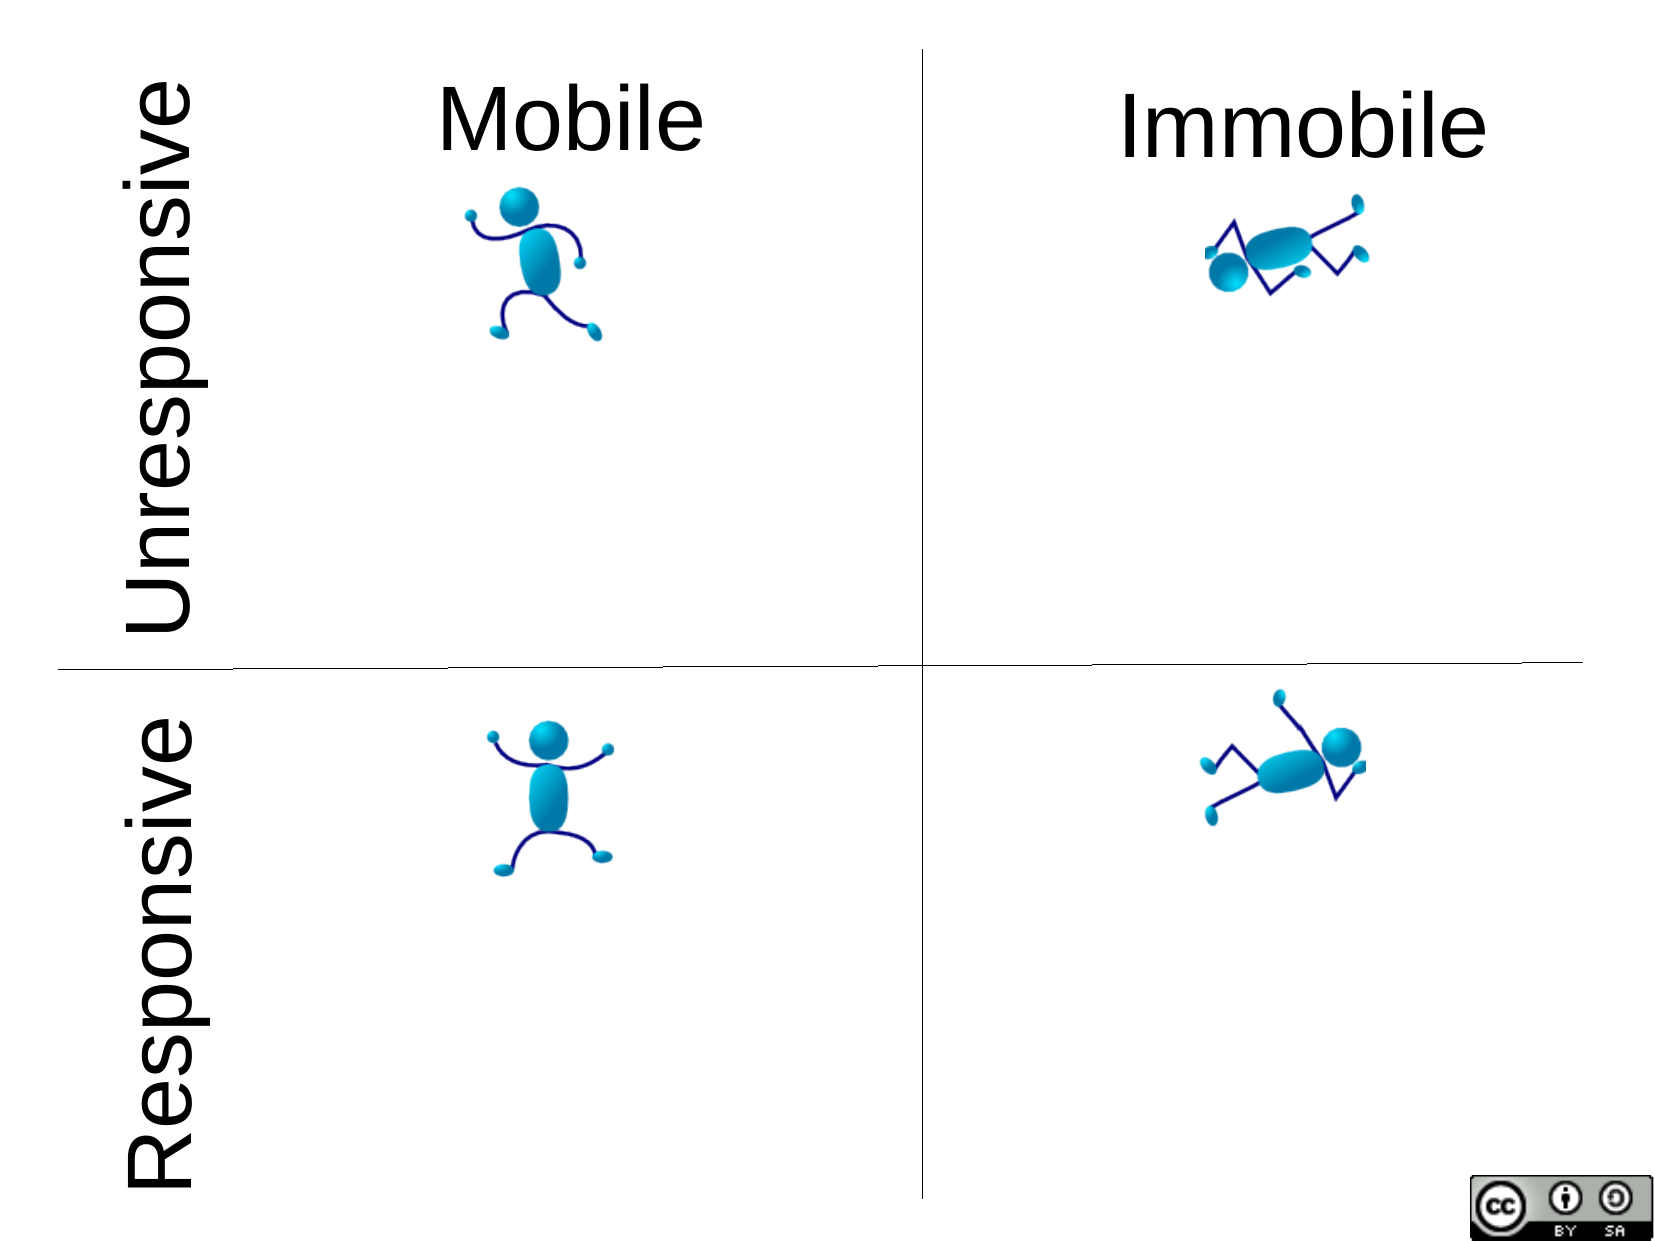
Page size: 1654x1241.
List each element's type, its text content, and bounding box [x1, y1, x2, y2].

picture [456, 177, 624, 344]
text_box Mobile [421, 60, 722, 178]
picture [461, 713, 628, 880]
picture [1198, 669, 1366, 837]
text_box Immobile [1102, 67, 1505, 185]
text_box Unresponsive [98, 63, 217, 655]
text_box Responsive [100, 700, 218, 1211]
picture [1205, 184, 1372, 352]
picture [1470, 1175, 1654, 1241]
